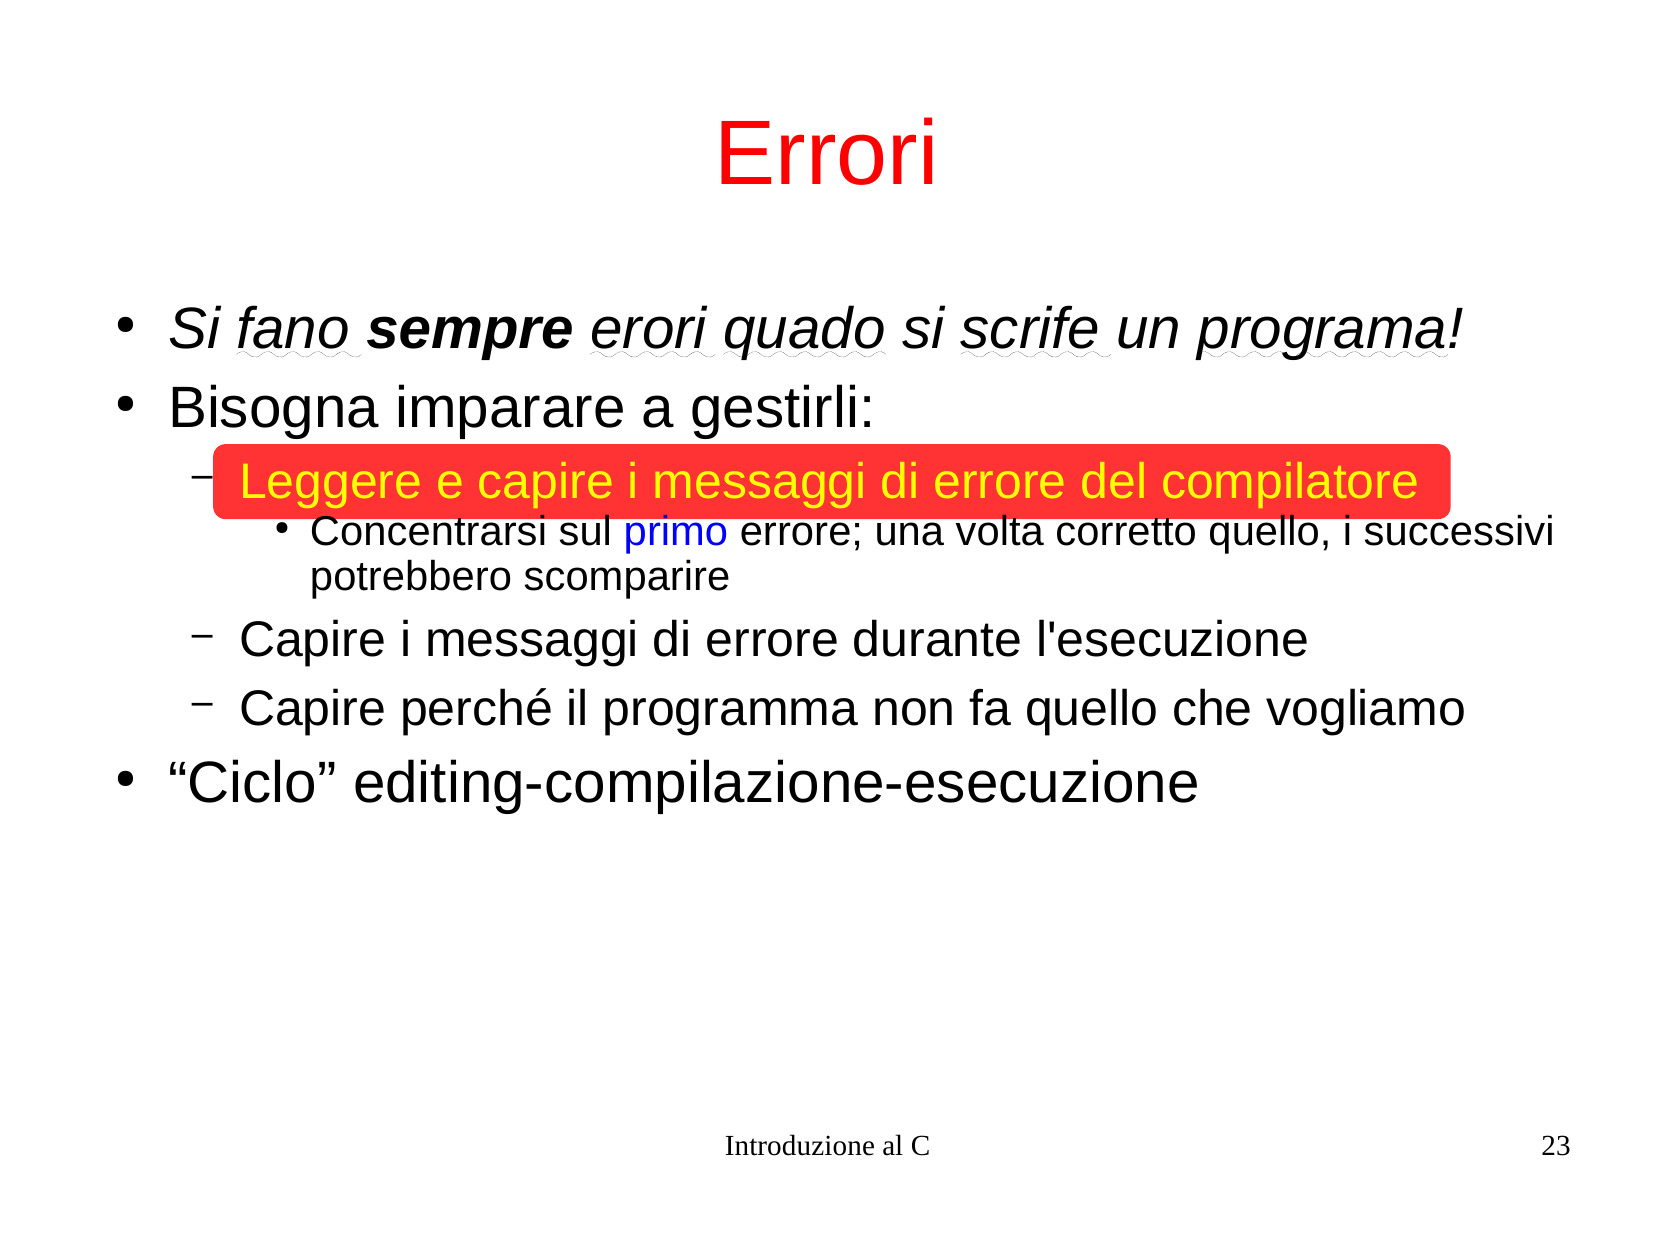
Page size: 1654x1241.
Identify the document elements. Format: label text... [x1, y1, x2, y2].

title Errori [82, 49, 1571, 257]
list Si fano sempre erori quado si scrife un programa! Bisogna imparare a gestirli: Leggere e capire i messaggi di errore del compilatore Concentrarsi sul primo errore; una volta corretto quello, i successivi potrebbero scomparire Capire i messaggi di errore durante l'esecuzione Capire perché il programma non fa quello che vogliamo “Ciclo” editing-compilazione-esecuzione [82, 290, 1571, 1109]
